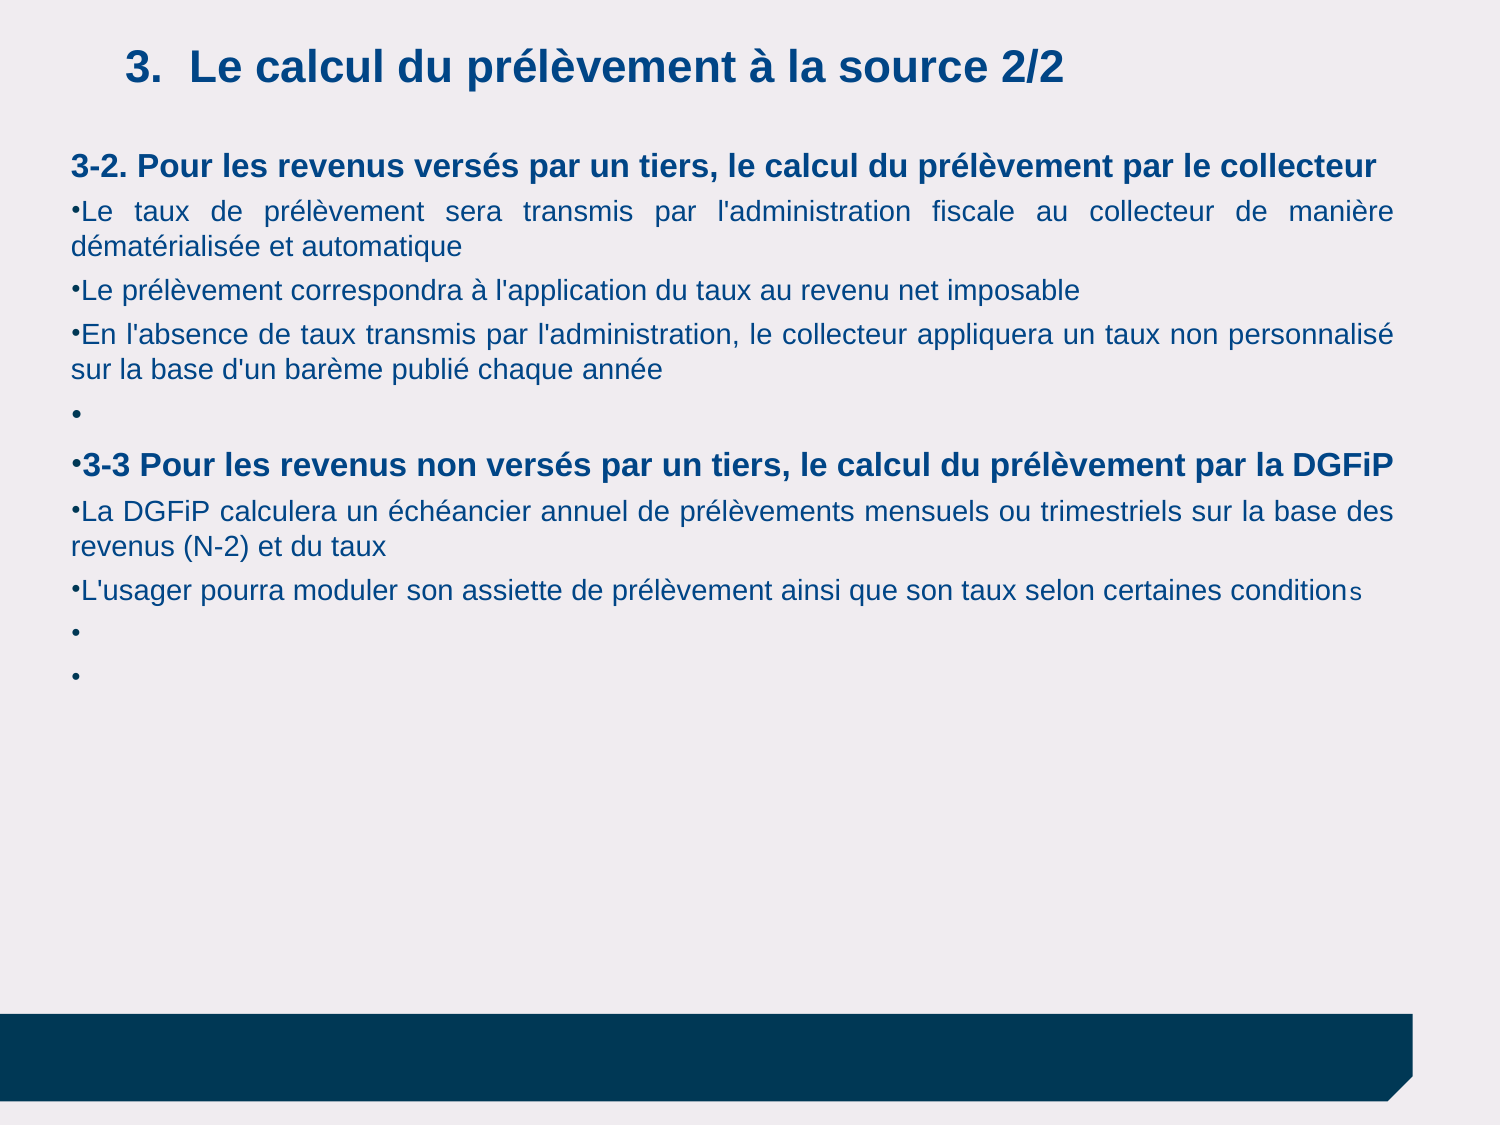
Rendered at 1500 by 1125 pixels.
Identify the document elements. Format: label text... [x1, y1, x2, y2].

title 3. Le calcul du prélèvement à la source 2/2 [125, 11, 1441, 123]
text_box [0, 1013, 1413, 1102]
list 3-2. Pour les revenus versés par un tiers, le calcul du prélèvement par le collecteur Le taux de prélèvement sera transmis par l'administration fiscale au collecteur de manière dématérialisée et automatique Le prélèvement correspondra à l'application du taux au revenu net imposable En l'absence de taux transmis par l'administration, le collecteur appliquera un taux non personnalisé sur la base d'un barème publié chaque année 3-3 Pour les revenus non versés par un tiers, le calcul du prélèvement par la DGFiP La DGFiP calculera un échéancier annuel de prélèvements mensuels ou trimestriels sur la base des revenus (N-2) et du taux L'usager pourra moduler son assiette de prélèvement ainsi que son taux selon certaines conditions [70, 143, 1406, 1007]
